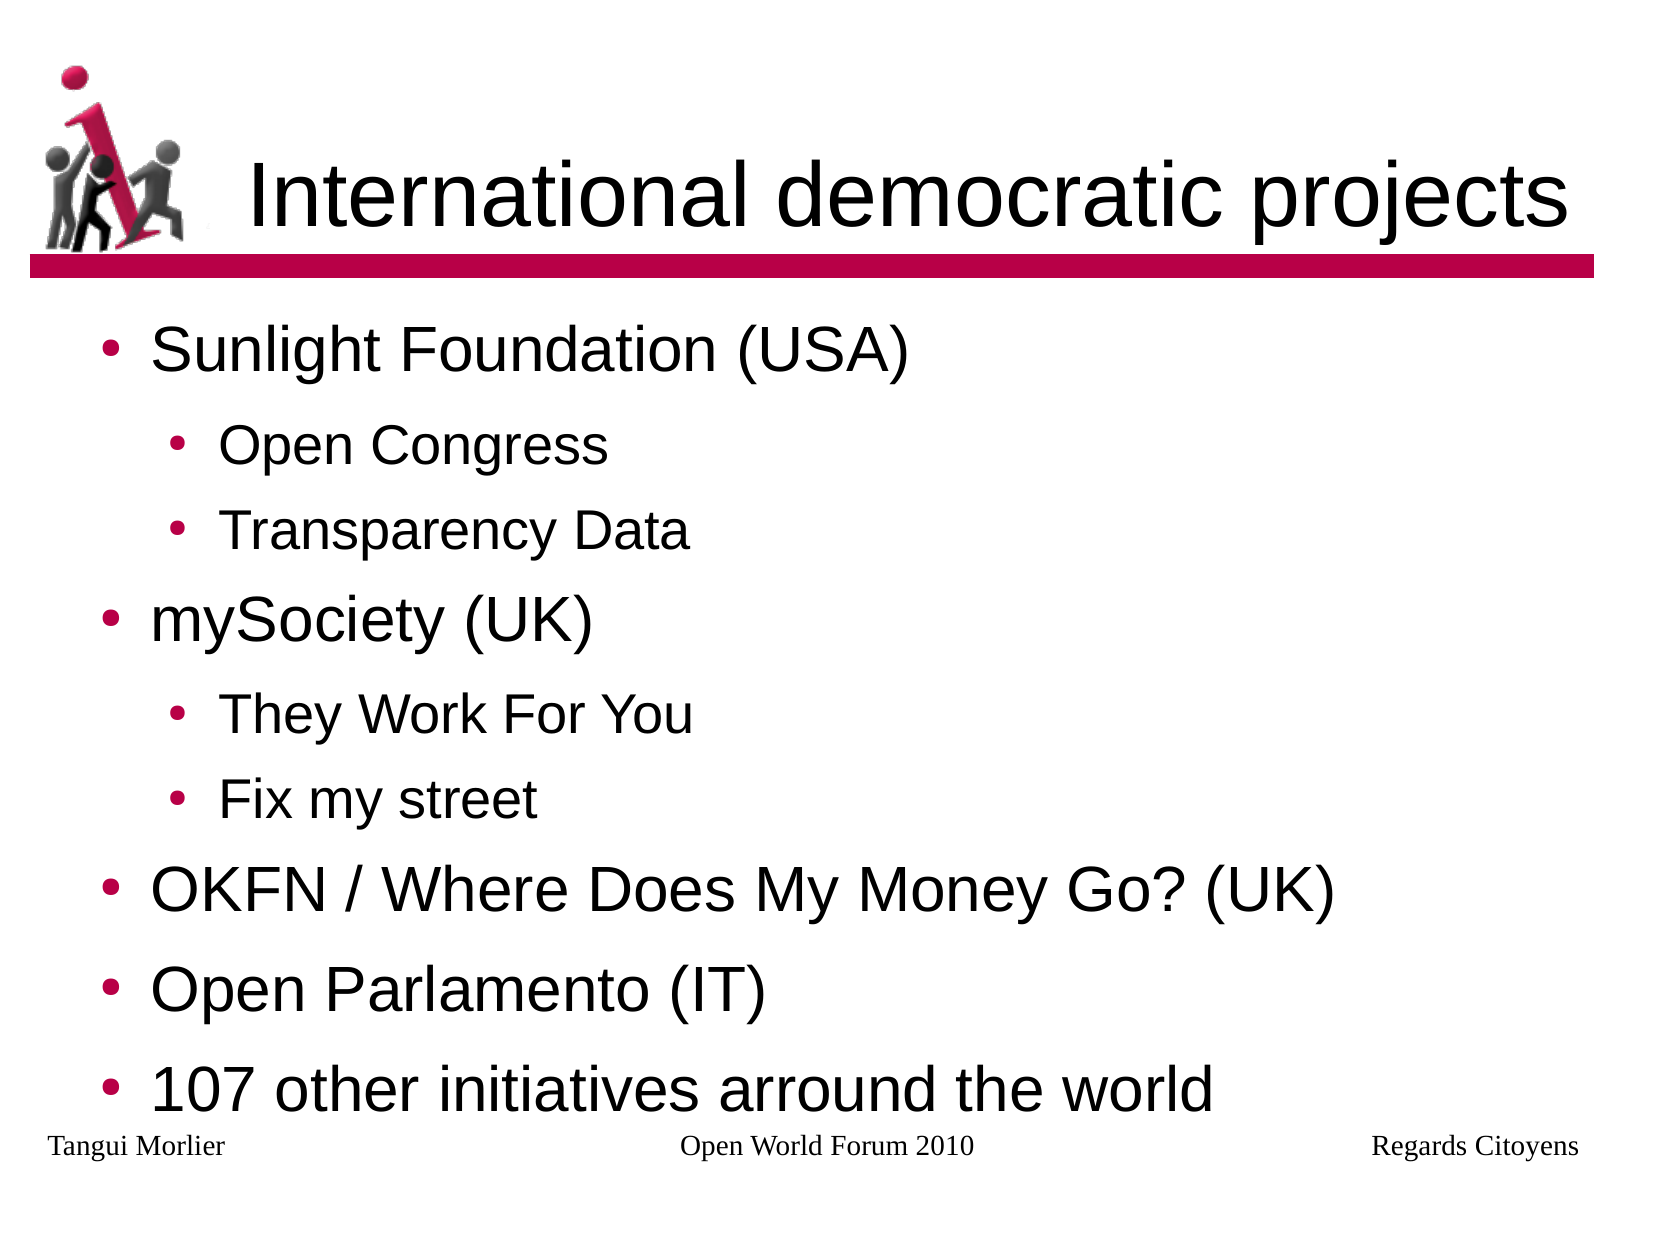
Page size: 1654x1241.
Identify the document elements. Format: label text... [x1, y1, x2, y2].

picture [29, 60, 210, 254]
list Sunlight Foundation (USA) Open Congress Transparency Data mySociety (UK) They Work For You Fix my street OKFN / Where Does My Money Go? (UK) Open Parlamento (IT) 107 other initiatives arround the world [82, 313, 1571, 1133]
title International democratic projects [165, 98, 1654, 291]
